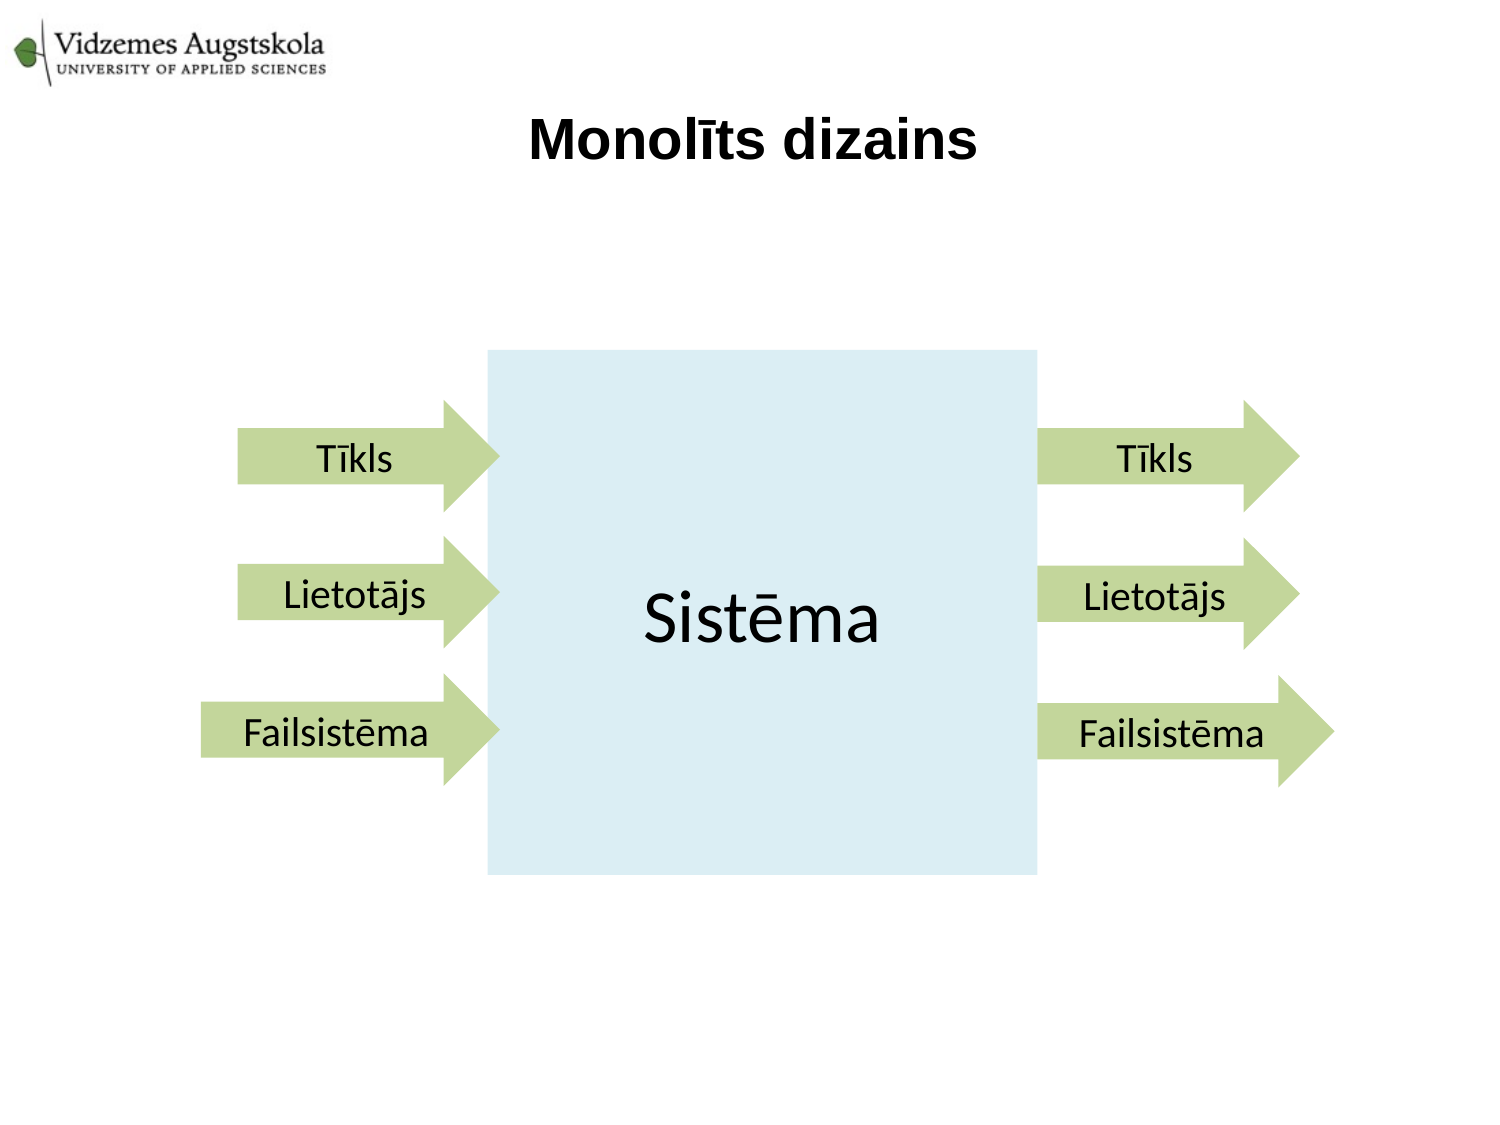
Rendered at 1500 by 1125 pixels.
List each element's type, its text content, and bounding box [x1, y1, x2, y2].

text_box Sistēma [487, 349, 1038, 875]
text_box Tīkls [1037, 399, 1300, 513]
text_box Failsistēma [200, 673, 501, 786]
text_box Tīkls [237, 399, 501, 513]
title Monolīts dizains [79, 106, 1430, 177]
text_box Lietotājs [237, 535, 501, 649]
text_box Lietotājs [1037, 537, 1300, 650]
text_box Failsistēma [1037, 675, 1335, 788]
picture [5, 2, 334, 102]
